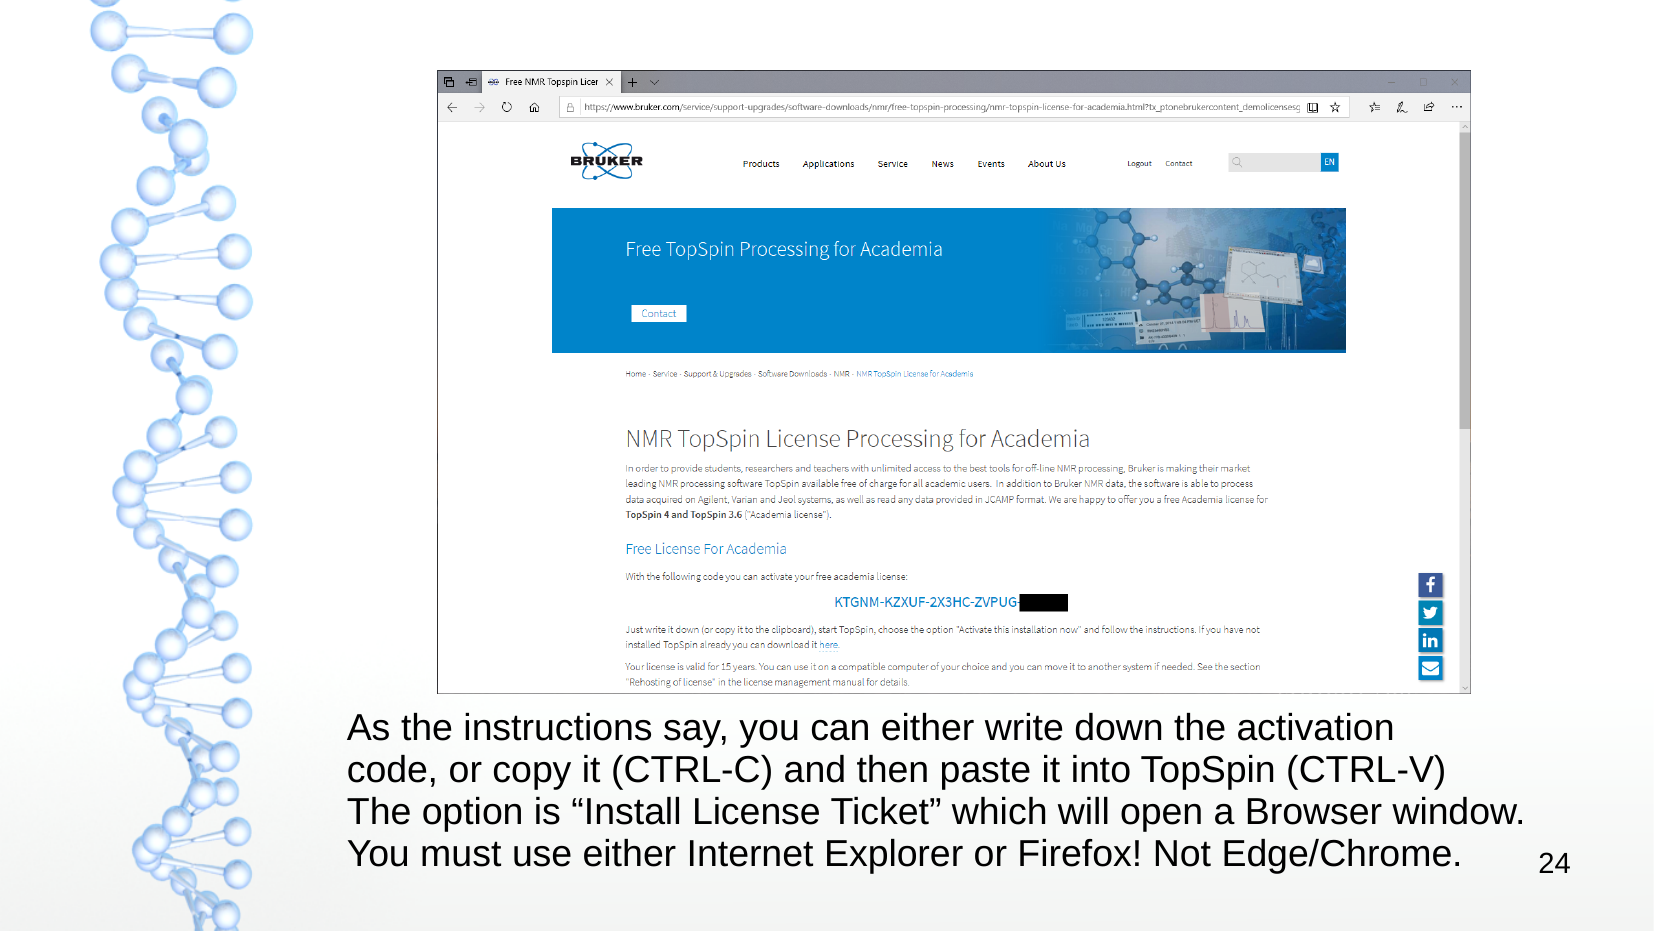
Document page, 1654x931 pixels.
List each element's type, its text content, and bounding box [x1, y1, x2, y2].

picture [0, 0, 1654, 931]
text_box As the instructions say, you can either write down the activation code, or copy it (CTRL-C) and then paste it into TopSpin (CTRL-V) The option is “Install License Ticket” which will open a Browser window. You must use either Internet Explorer or Firefox! Not Edge/Chrome. [332, 699, 1541, 883]
